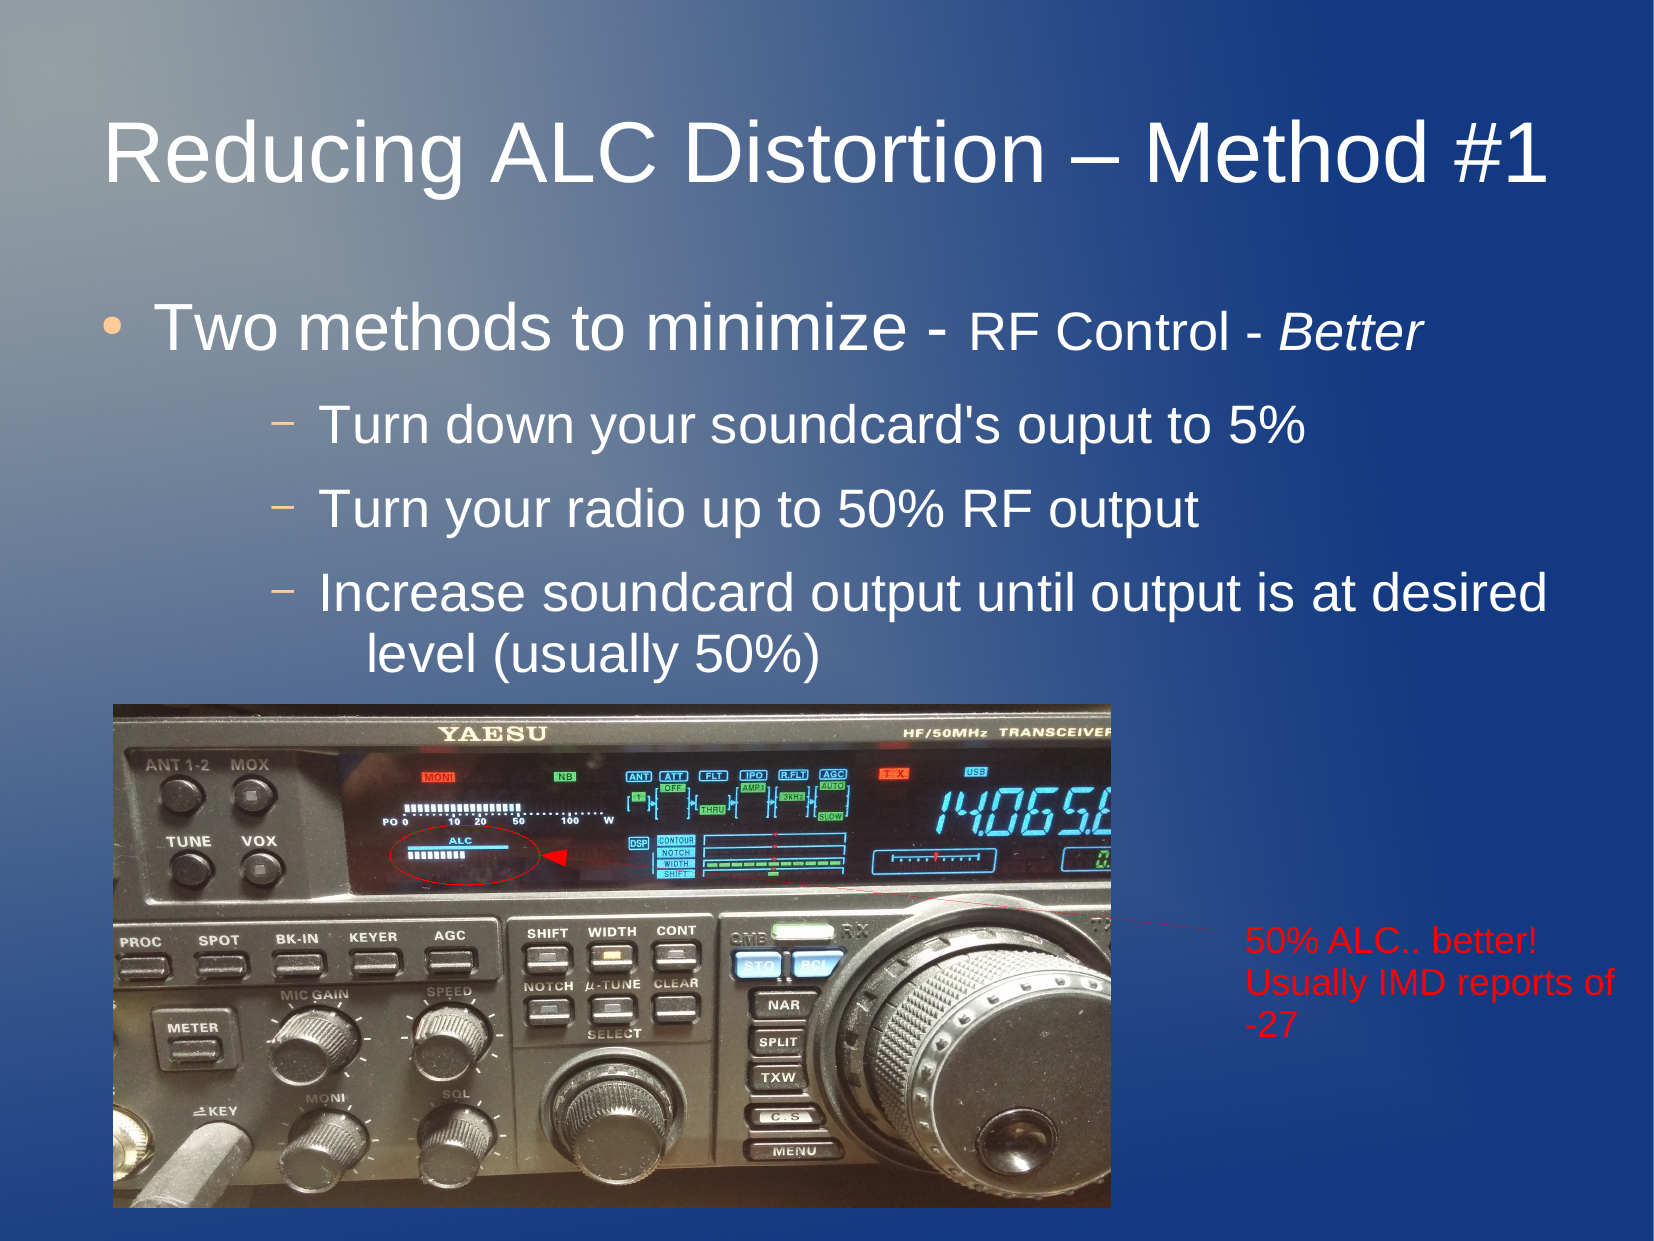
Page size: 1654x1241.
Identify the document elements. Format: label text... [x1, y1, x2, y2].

text_box 50% ALC.. better! Usually IMD reports of -27 [1230, 912, 1641, 1054]
title Reducing ALC Distortion – Method #1 [82, 56, 1571, 250]
text_box [390, 825, 540, 886]
list Two methods to minimize - RF Control - Better Turn down your soundcard's ouput to 5% Turn your radio up to 50% RF output Increase soundcard output until output is at desired level (usually 50%) [82, 290, 1571, 1094]
picture [0, 0, 1654, 1241]
